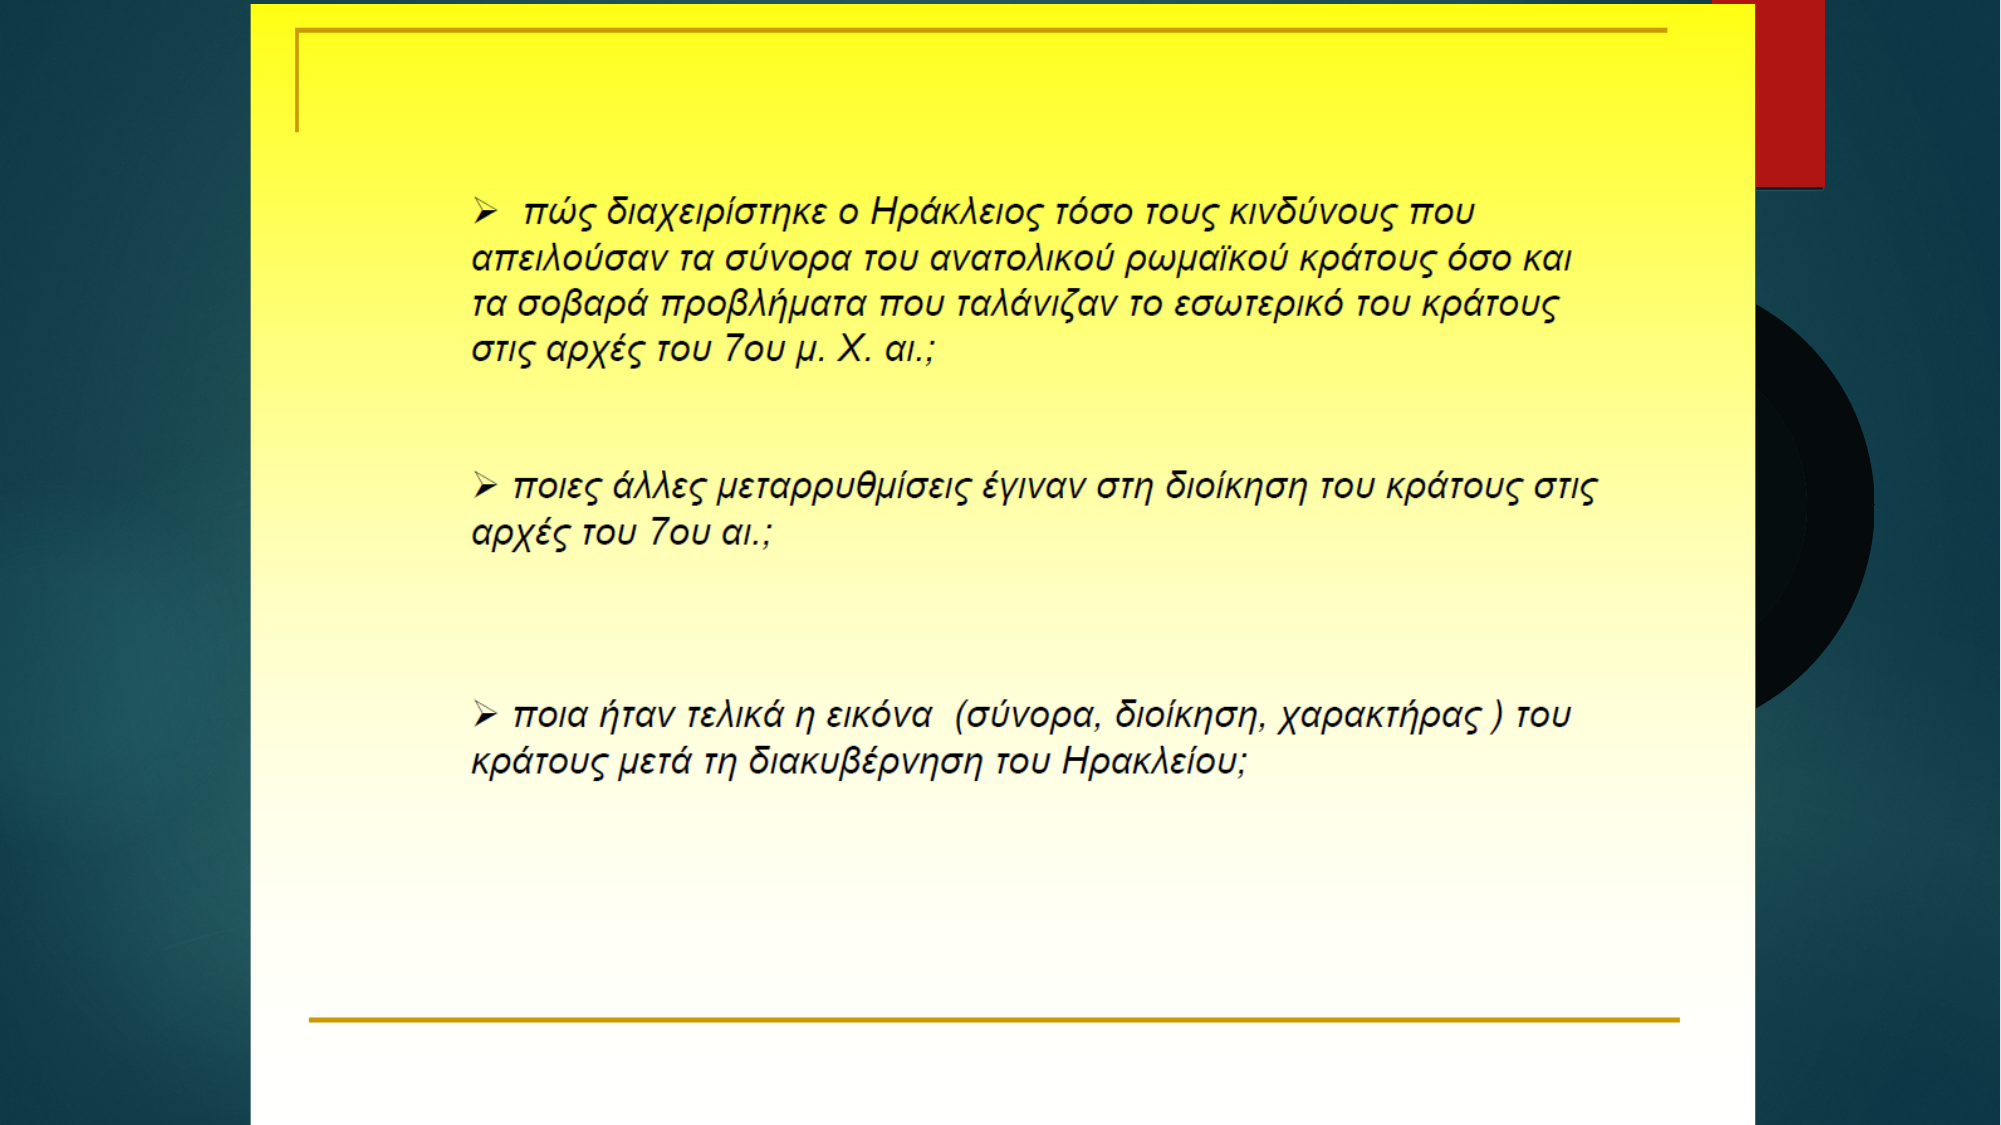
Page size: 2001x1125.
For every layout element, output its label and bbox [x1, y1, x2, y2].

picture [250, 4, 1756, 1125]
